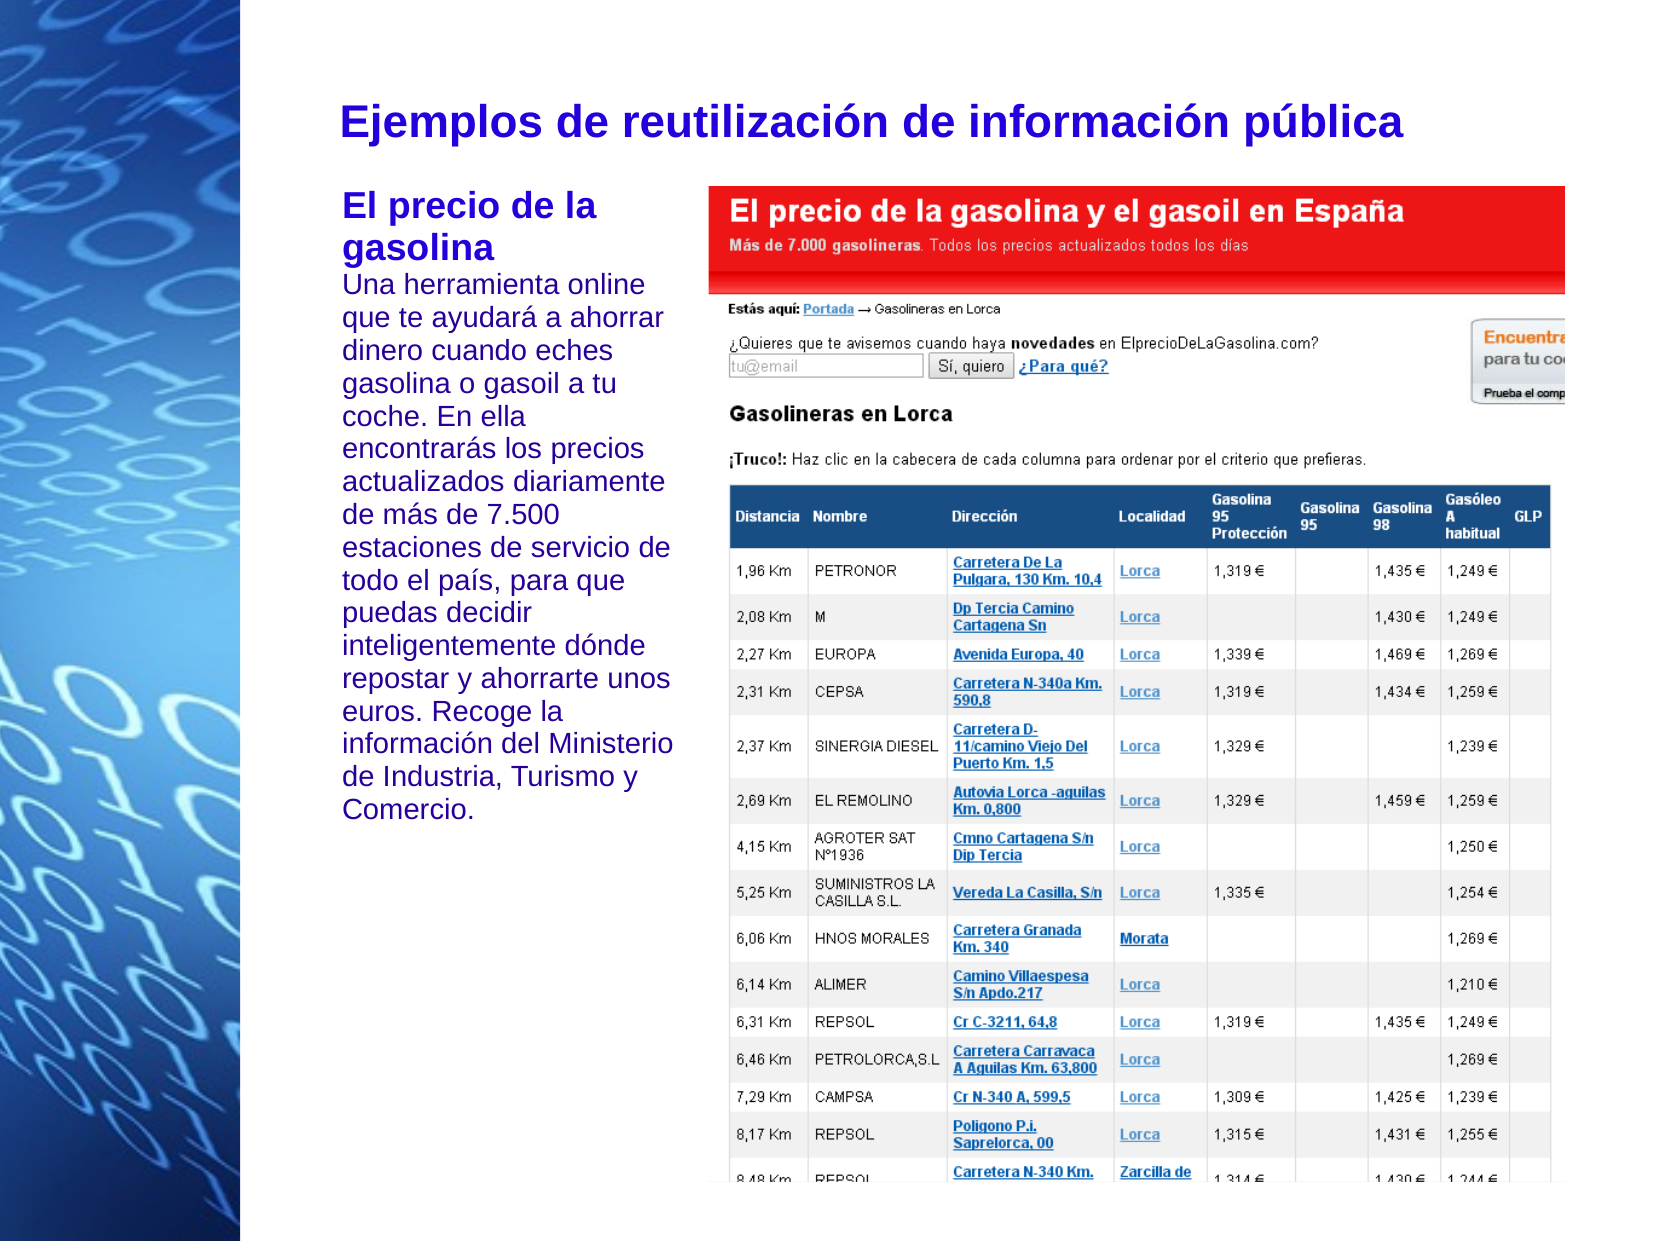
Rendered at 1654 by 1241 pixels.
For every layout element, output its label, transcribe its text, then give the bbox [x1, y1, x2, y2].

text_box Ejemplos de reutilización de información pública [324, 88, 1420, 198]
picture [0, 0, 241, 1241]
picture [708, 186, 1565, 1182]
text_box El precio de la gasolina Una herramienta online que te ayudará a ahorrar dinero cuando eches gasolina o gasoil a tu coche. En ella encontrarás los precios actualizados diariamente de más de 7.500 estaciones de servicio de todo el país, para que puedas decidir inteligentemente dónde repostar y ahorrarte unos euros. Recoge la información del Ministerio de Industria, Turismo y Comercio. [327, 177, 703, 920]
